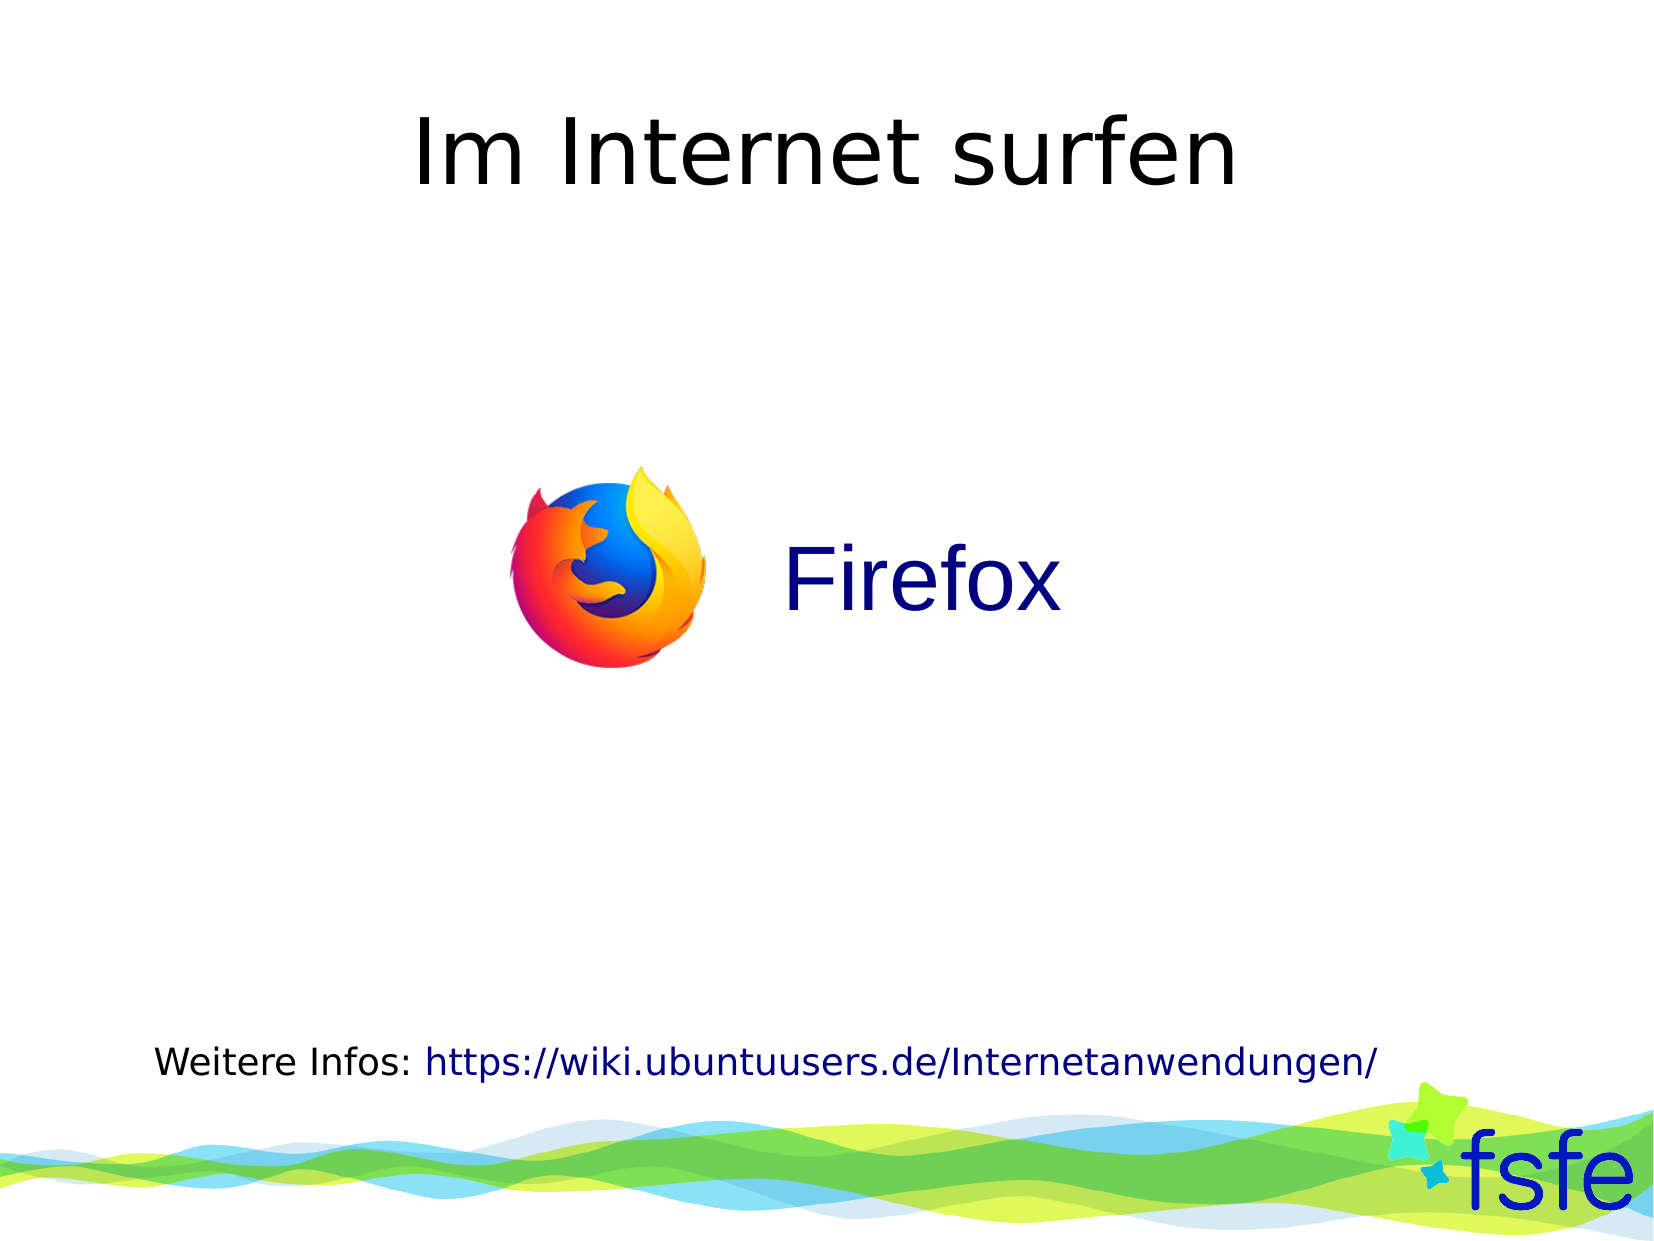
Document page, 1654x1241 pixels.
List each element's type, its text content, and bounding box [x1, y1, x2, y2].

picture [0, 1081, 1654, 1241]
text_box Firefox [767, 520, 1560, 638]
title Im Internet surfen [82, 49, 1571, 257]
list Weitere Infos: https://wiki.ubuntuusers.de/Internetanwendungen/ [82, 290, 1571, 1085]
picture [507, 466, 709, 668]
